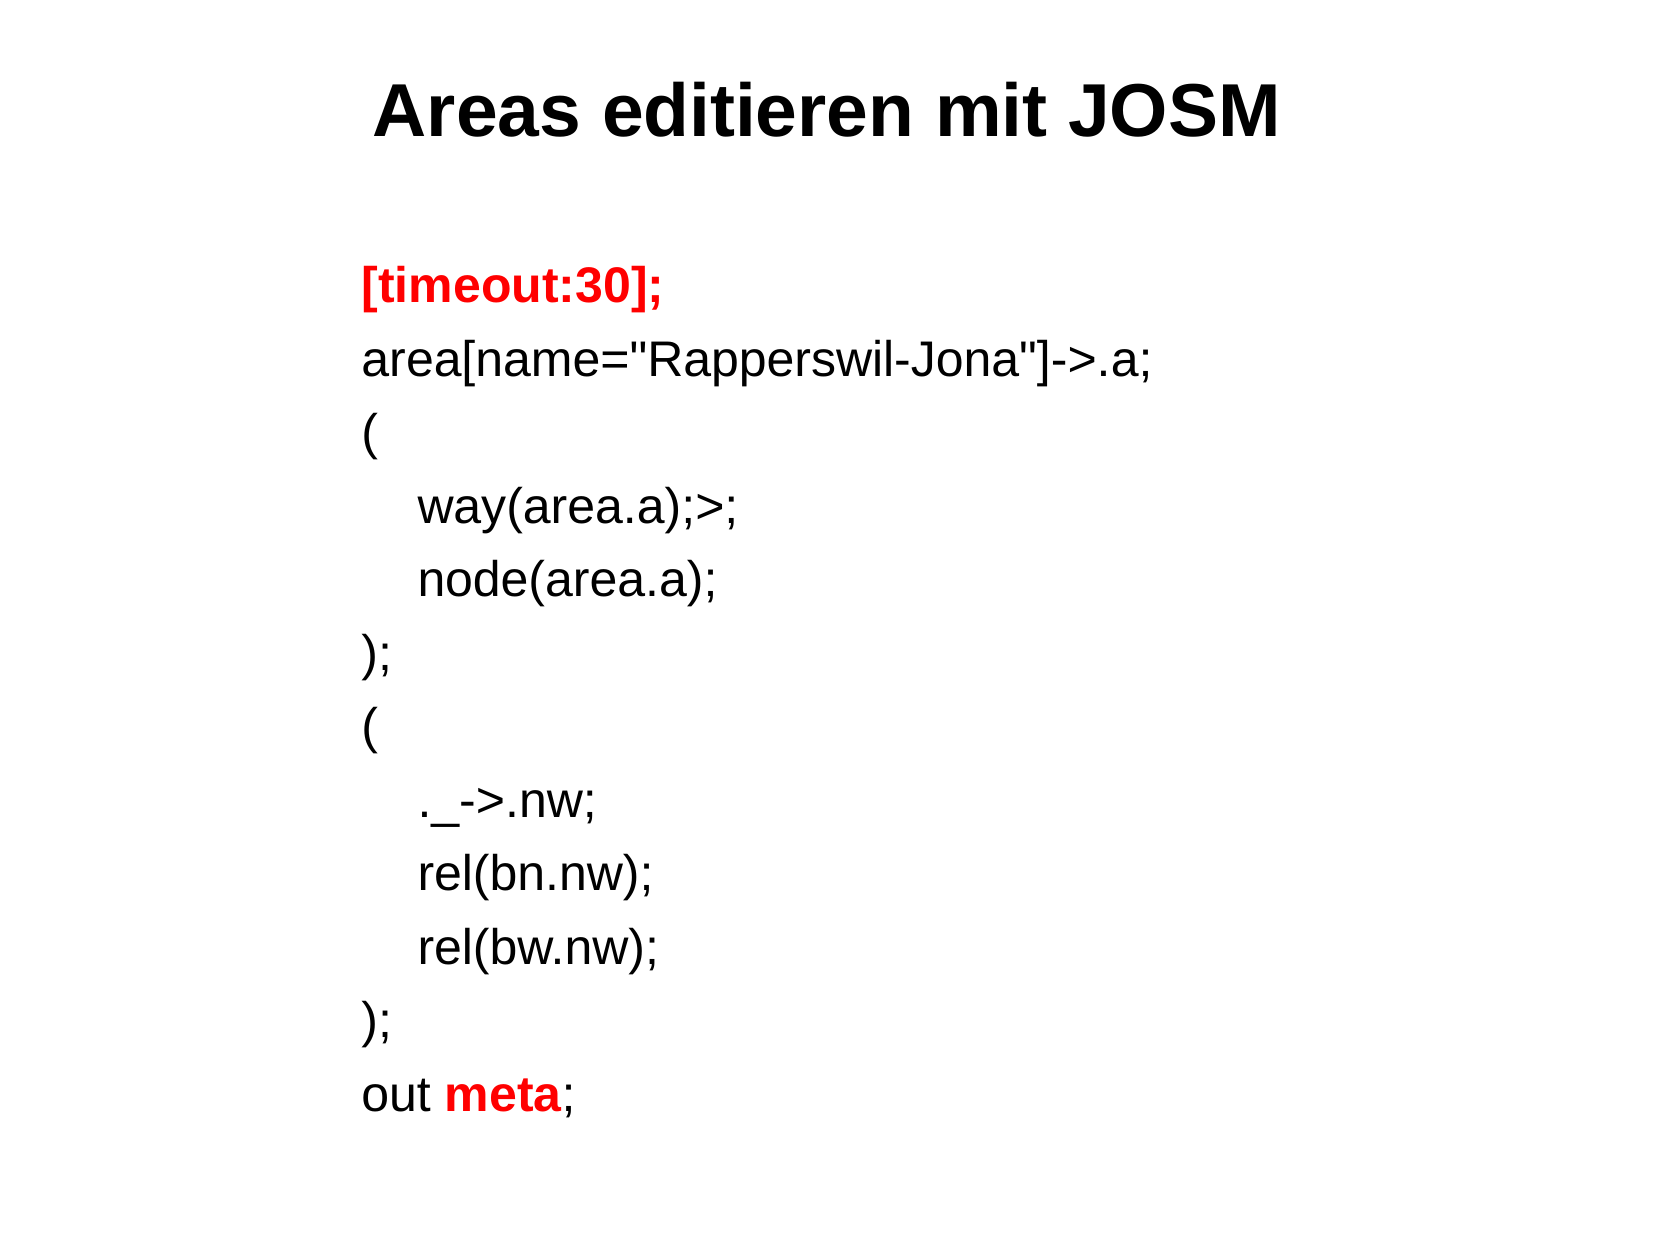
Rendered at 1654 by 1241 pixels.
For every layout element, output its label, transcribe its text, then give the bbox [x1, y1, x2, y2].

text_box Areas editieren mit JOSM [357, 61, 1296, 160]
text_box [timeout:30]; area[name="Rapperswil-Jona"]->.a; ( way(area.a);>; node(area.a); ); ( ._->.nw; rel(bn.nw); rel(bw.nw); ); out meta; [346, 250, 1307, 1130]
